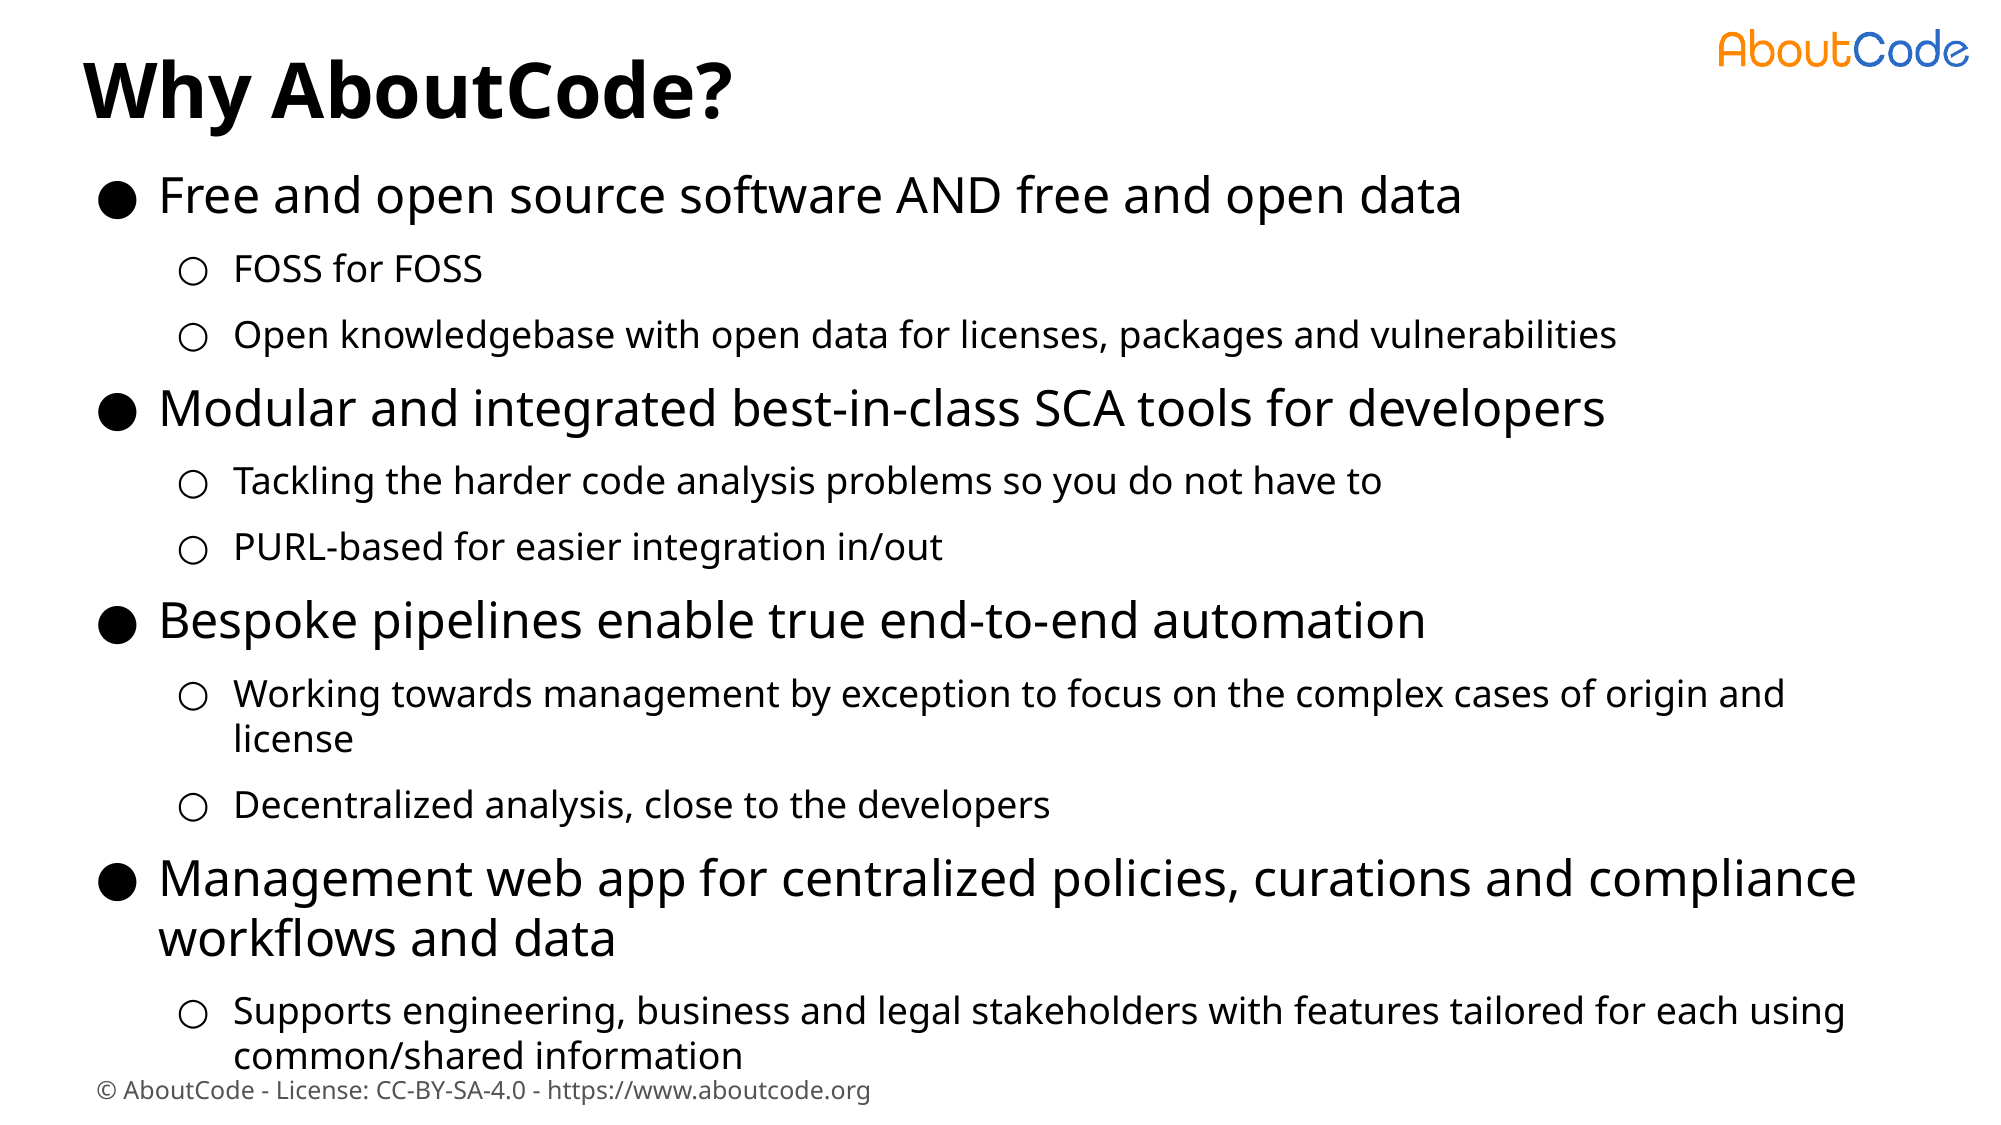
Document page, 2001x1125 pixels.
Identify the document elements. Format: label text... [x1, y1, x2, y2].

list Free and open source software AND free and open data FOSS for FOSS Open knowledgebase with open data for licenses, packages and vulnerabilities Modular and integrated best-in-class SCA tools for developers Tackling the harder code analysis problems so you do not have to PURL-based for easier integration in/out Bespoke pipelines enable true end-to-end automation Working towards management by exception to focus on the complex cases of origin and license Decentralized analysis, close to the developers Management web app for centralized policies, curations and compliance workflows and data Supports engineering, business and legal stakeholders with features tailored for each using common/shared information [68, 149, 1932, 1000]
title Why AboutCode? [68, 23, 1932, 149]
picture [1932, 29, 1969, 67]
